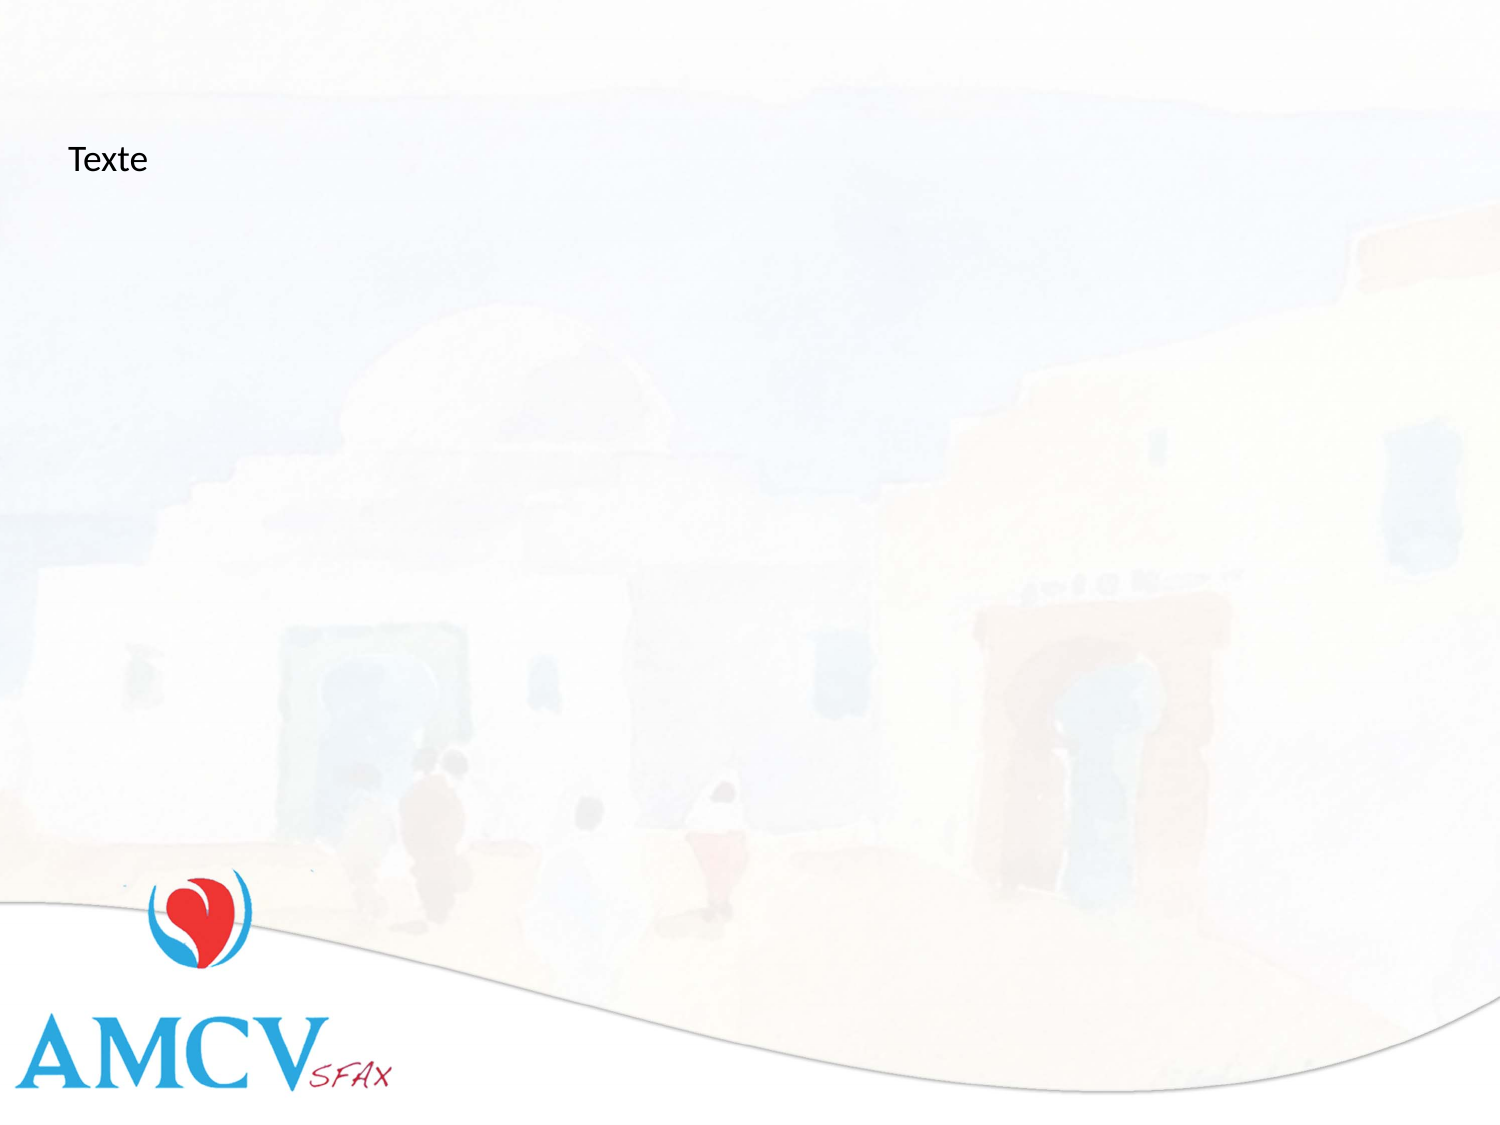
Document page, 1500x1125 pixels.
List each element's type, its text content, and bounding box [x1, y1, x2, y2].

text_box Texte [53, 66, 1447, 961]
picture [0, 0, 1500, 1125]
